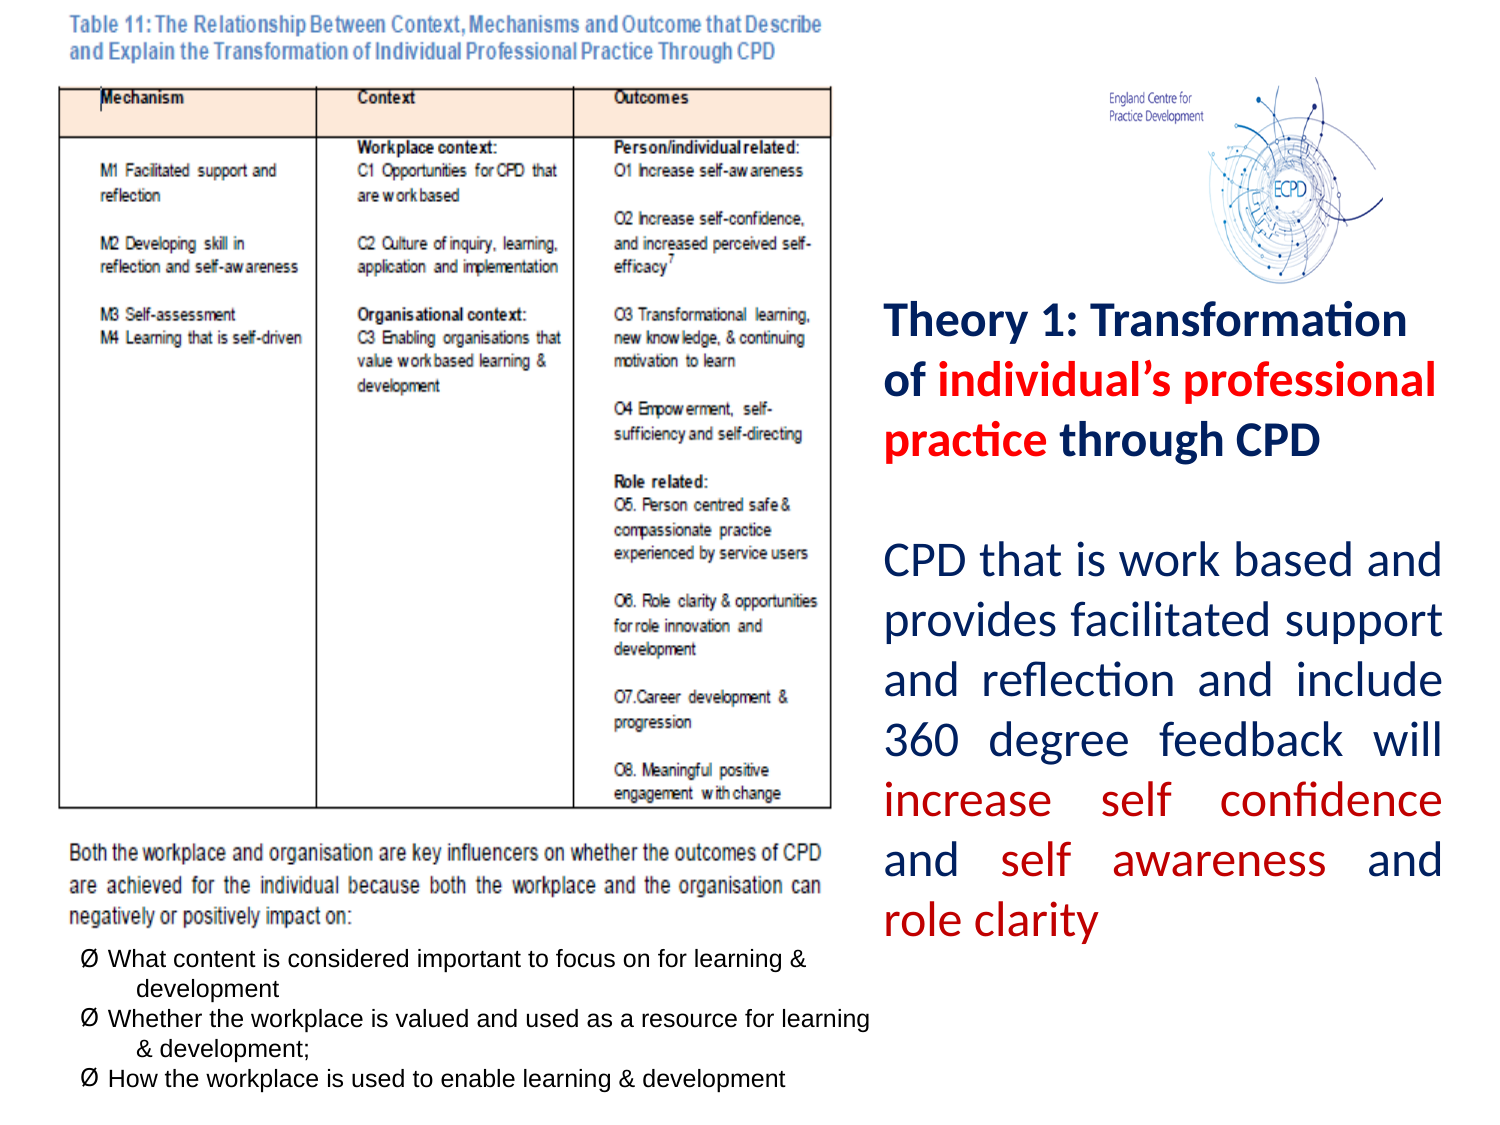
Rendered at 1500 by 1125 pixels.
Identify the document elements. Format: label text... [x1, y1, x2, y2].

text_box Theory 1: Transformation of individual’s professional practice through CPD CPD that is work based and provides facilitated support and reflection and include 360 degree feedback will increase self confidence and self awareness and role clarity [868, 279, 1459, 954]
picture [1098, 77, 1383, 279]
picture [46, 0, 848, 936]
text_box What content is considered important to focus on for learning & development Whether the workplace is valued and used as a resource for learning & development; How the workplace is used to enable learning & development [65, 935, 895, 1100]
